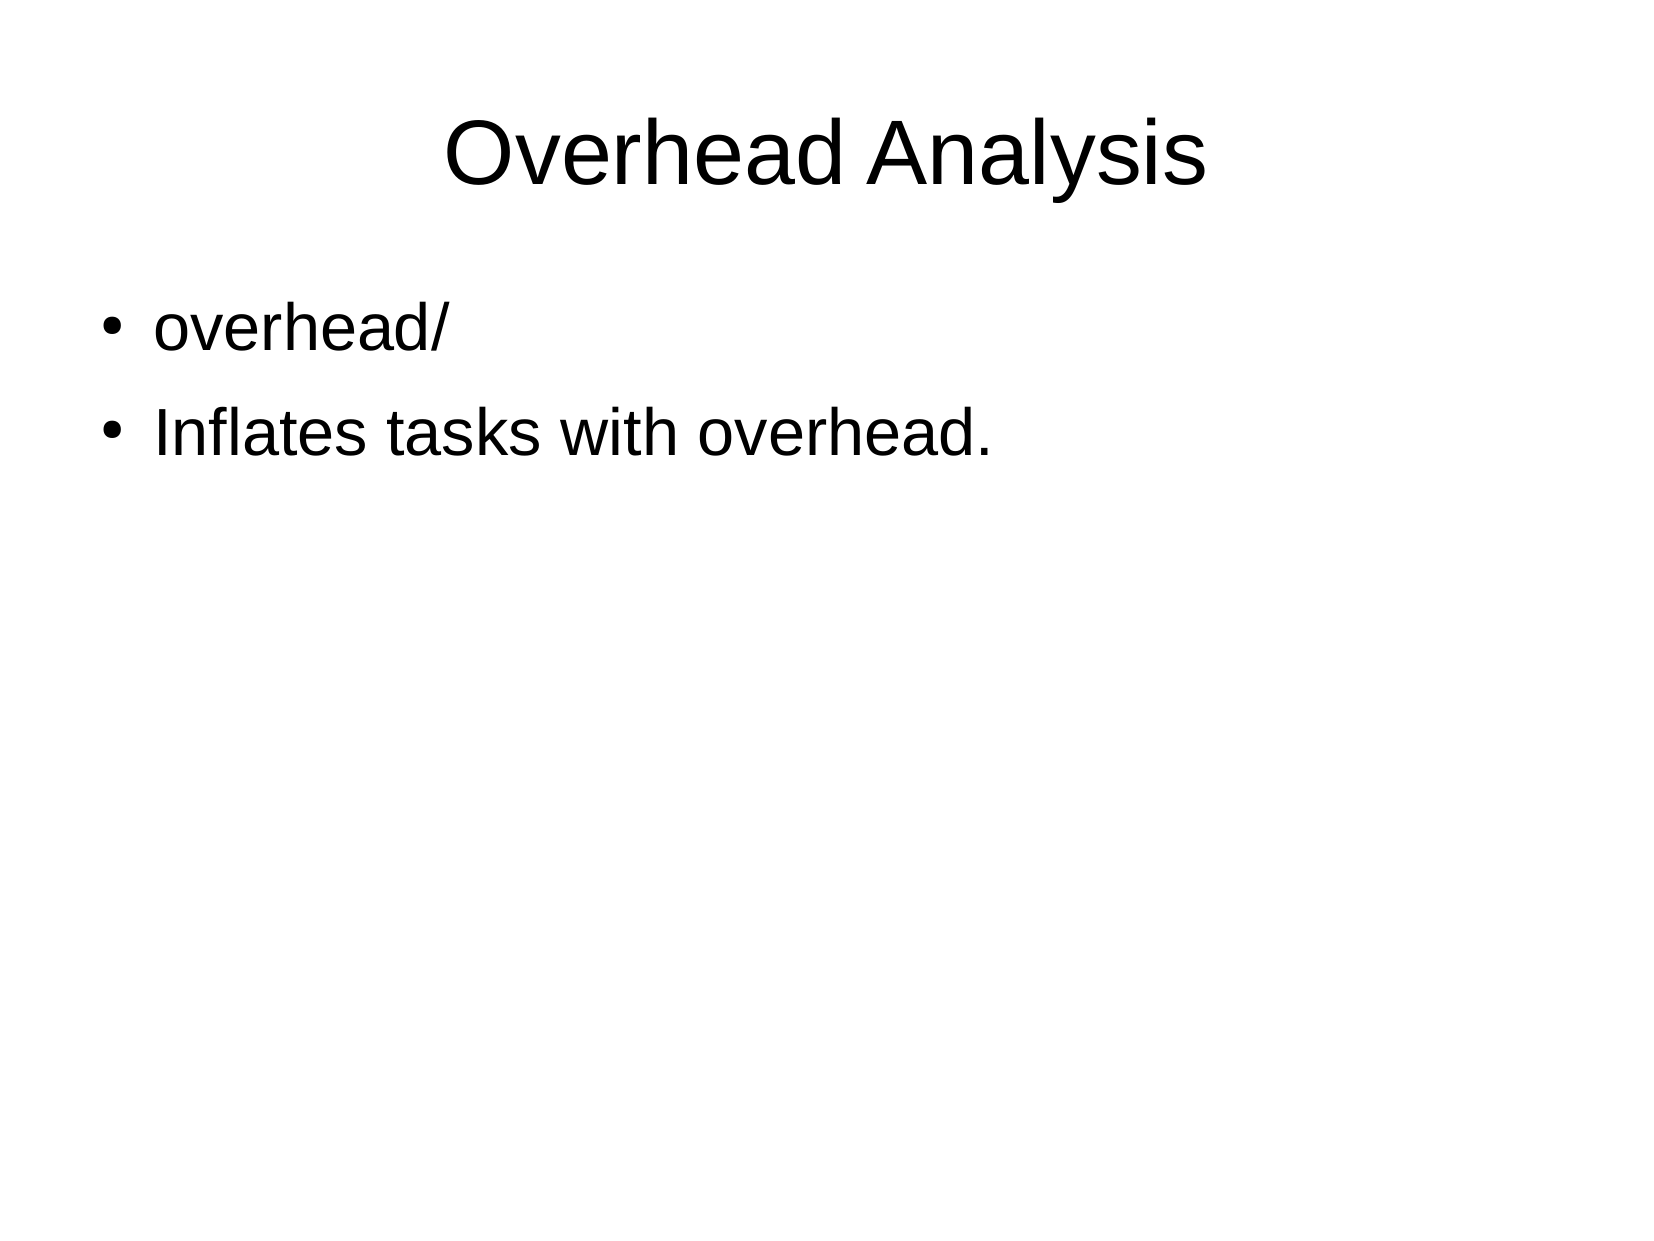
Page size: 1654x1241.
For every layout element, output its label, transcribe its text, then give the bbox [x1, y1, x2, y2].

list overhead/ Inflates tasks with overhead. [82, 290, 1571, 1010]
title Overhead Analysis [82, 49, 1571, 257]
